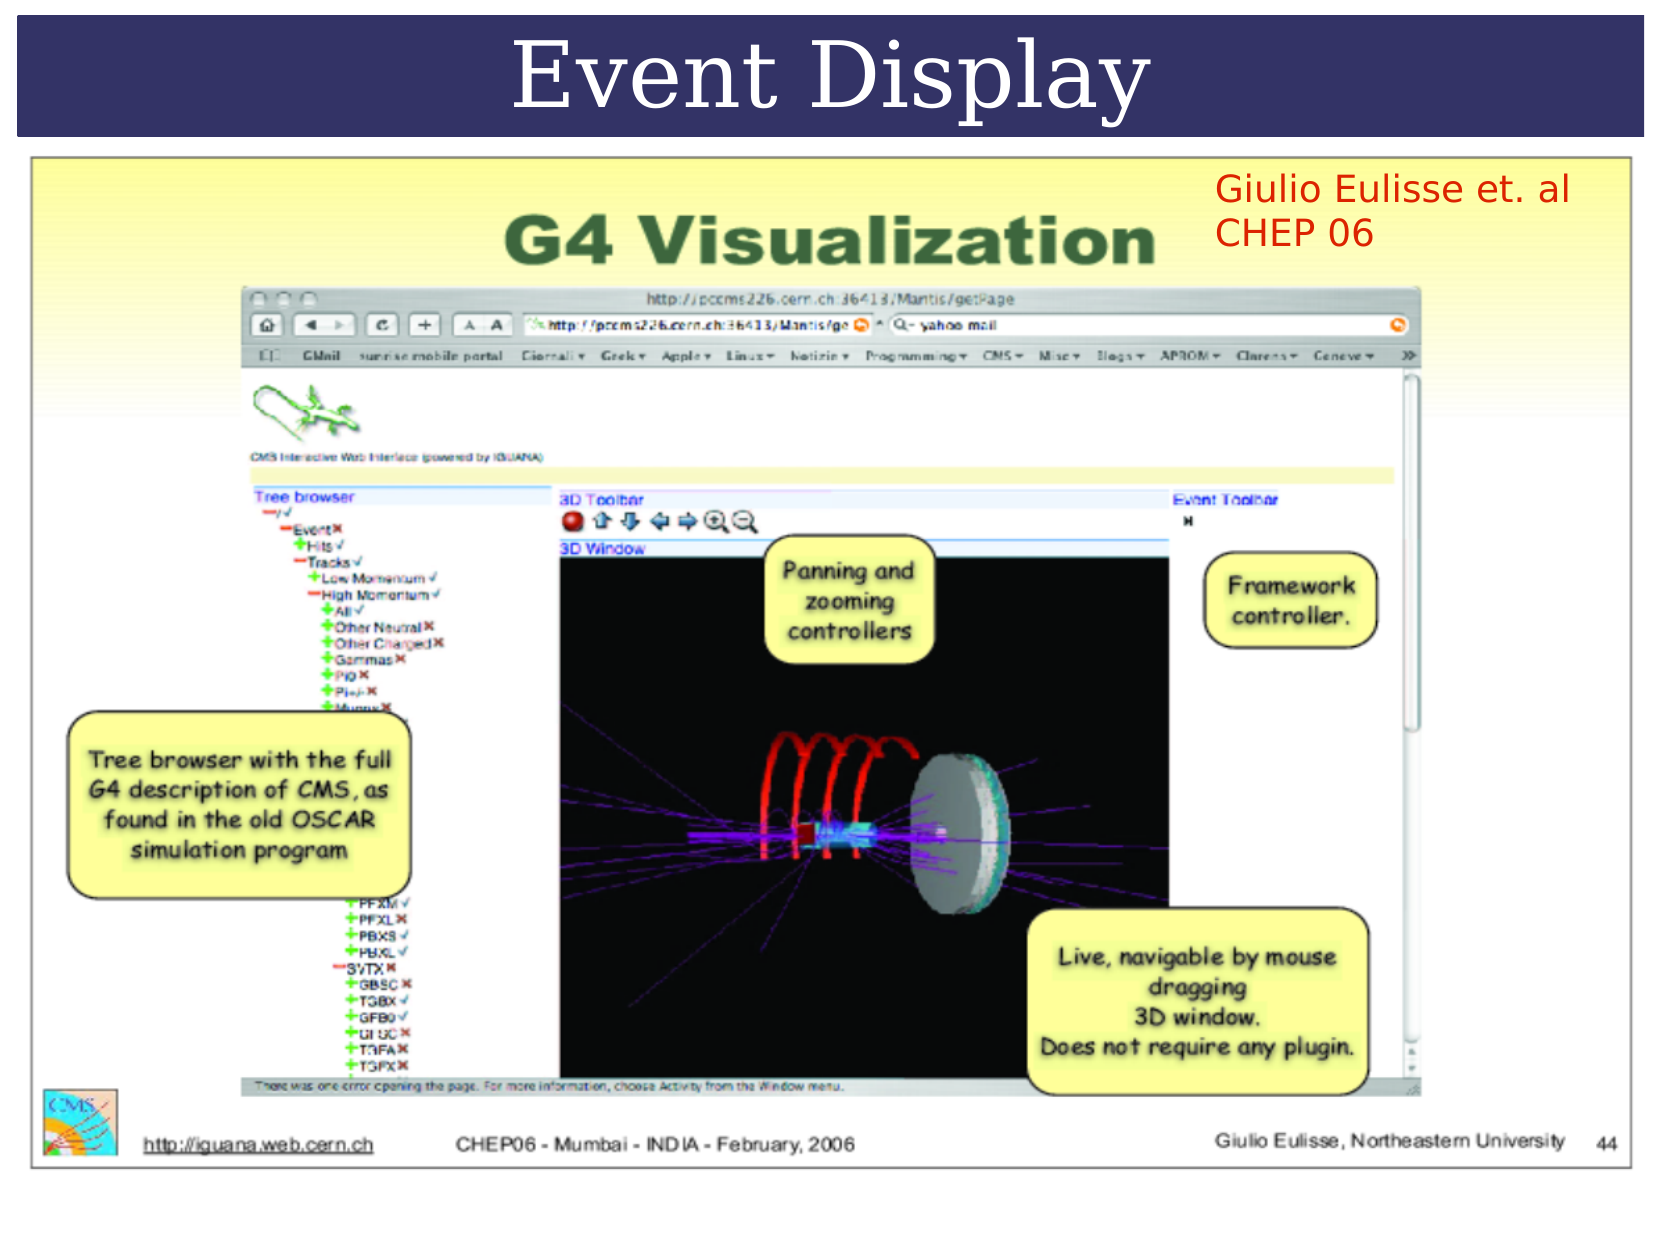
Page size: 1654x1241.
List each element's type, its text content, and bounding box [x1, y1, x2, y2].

text_box Giulio Eulisse et. al CHEP 06 [1200, 160, 1613, 263]
picture [5, 81, 1654, 1241]
title Event Display [17, 15, 1645, 137]
